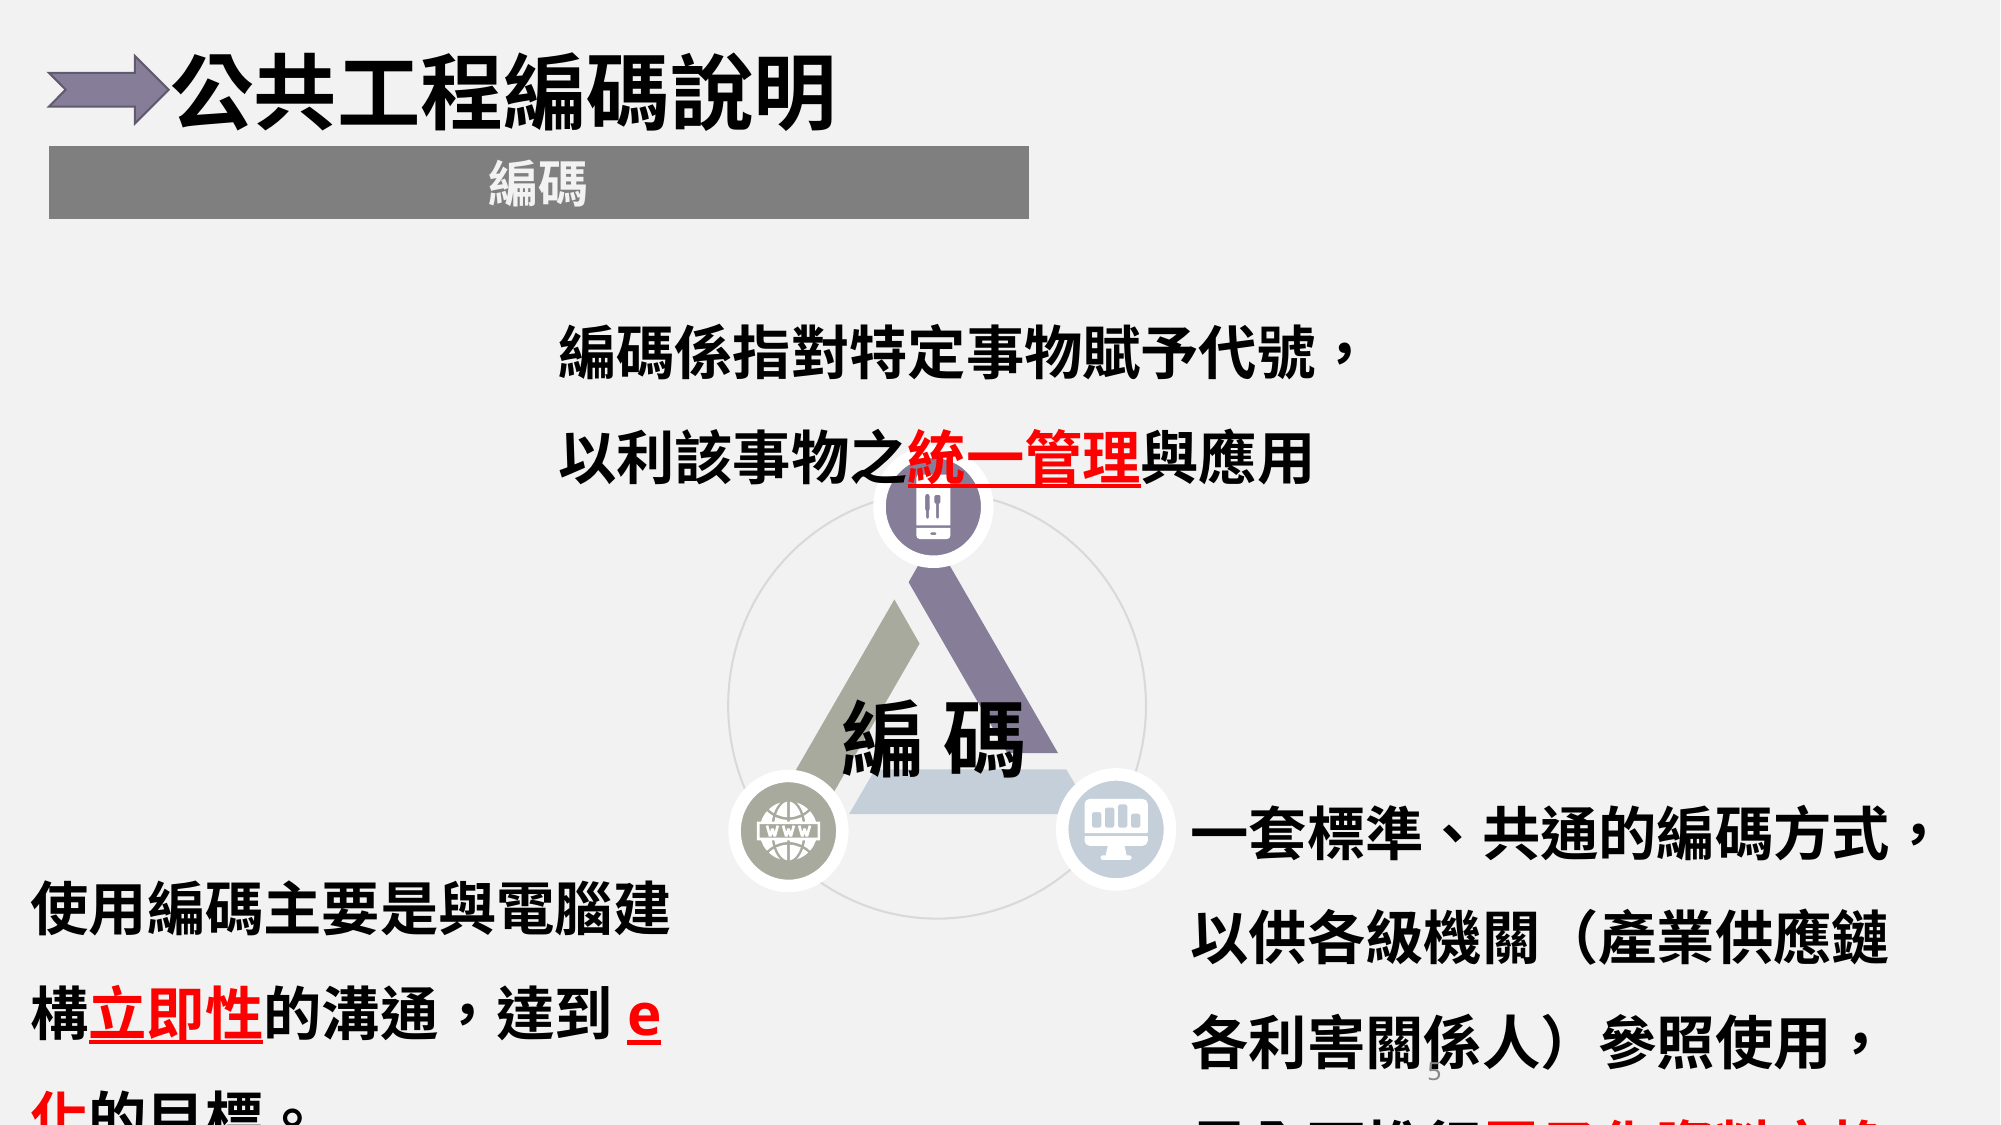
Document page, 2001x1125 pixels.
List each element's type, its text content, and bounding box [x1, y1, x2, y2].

text_box 編 碼 [826, 680, 1075, 778]
text_box 一套標準、共通的編碼方式，以供各級機關（產業供應鏈各利害關係人）參照使用，是全面推行電子化資料交換作業之基礎工作。 [1190, 761, 1917, 959]
text_box [734, 717, 843, 886]
text_box [933, 457, 983, 484]
text_box [849, 774, 1170, 885]
text_box 編碼係指對特定事物賦予代號，以利該事物之統一管理與應用 [543, 281, 1331, 362]
text_box 5 [1412, 1042, 1863, 1103]
text_box [918, 452, 925, 459]
text_box 公共工程編碼說明 [155, 32, 1364, 149]
text_box [847, 599, 920, 680]
text_box 編碼 [49, 146, 1029, 219]
text_box [48, 55, 155, 124]
text_box 使用編碼主要是與電腦建構立即性的溝通，達到e化的目標。 [30, 837, 684, 918]
text_box [879, 451, 1016, 680]
